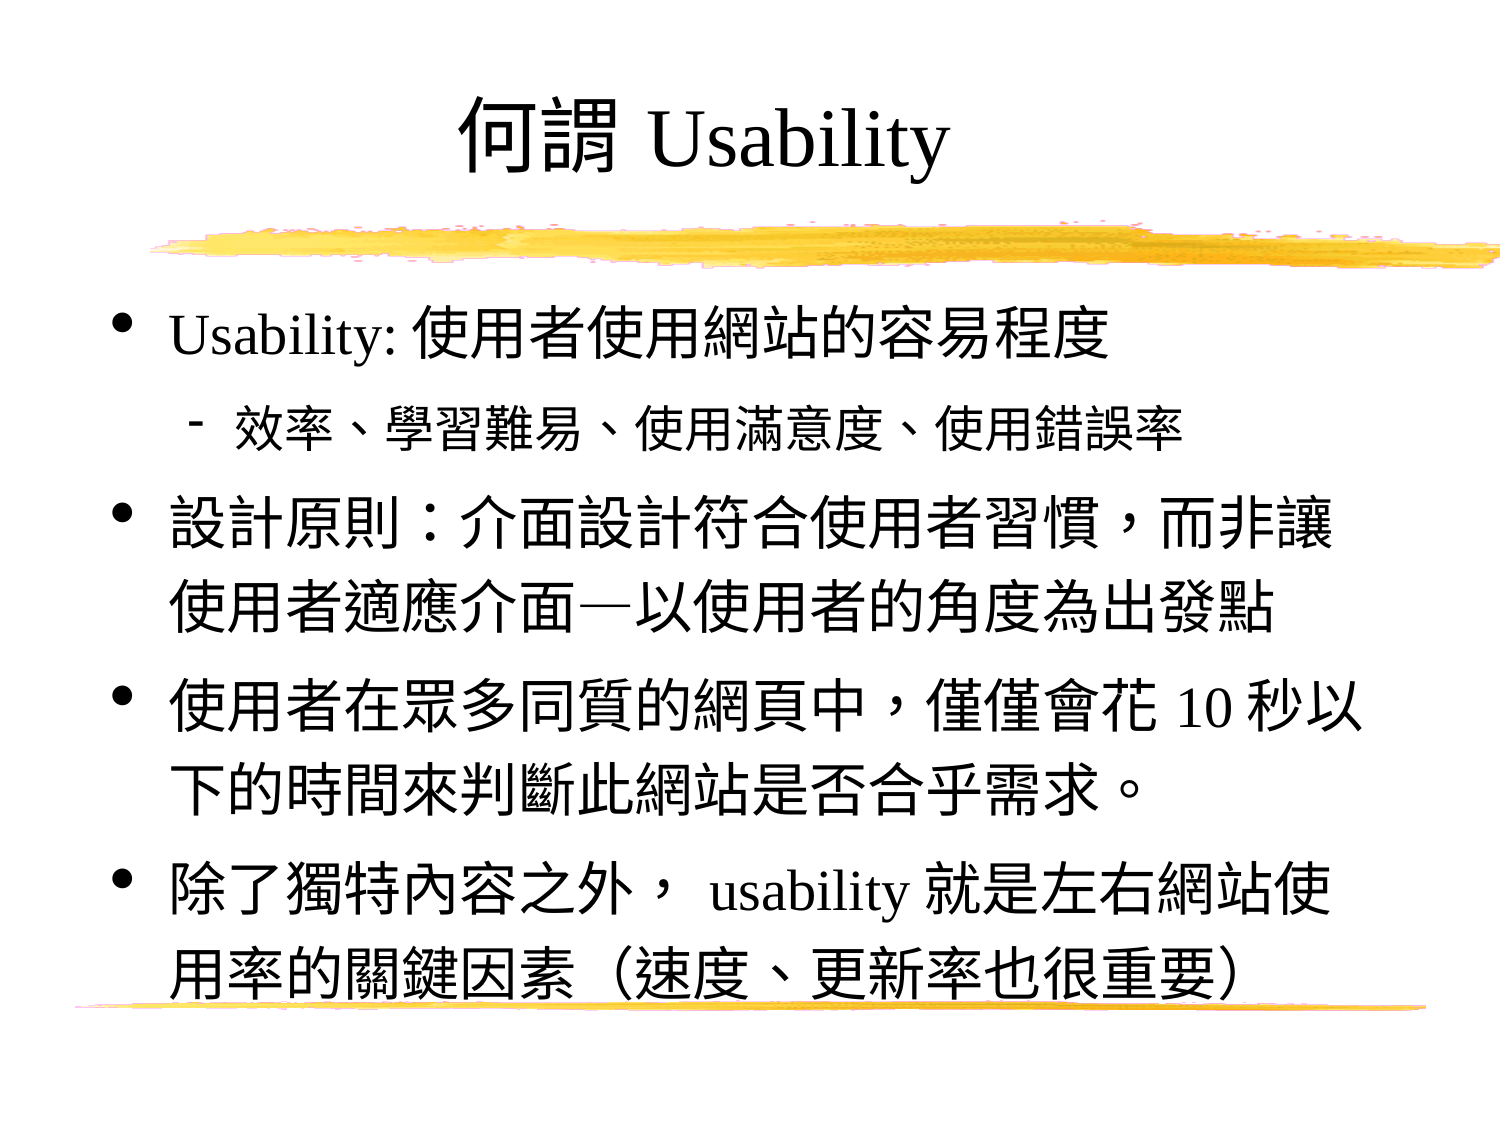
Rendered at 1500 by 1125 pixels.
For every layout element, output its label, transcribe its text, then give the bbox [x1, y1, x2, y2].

picture [75, 999, 112, 1013]
list Usability:使用者使用網站的容易程度 效率、學習難易、使用滿意度、使用錯誤率 設計原則：介面設計符合使用者習慣，而非讓使用者適應介面—以使用者的角度為出發點 使用者在眾多同質的網頁中，僅僅會花10秒以下的時間來判斷此網站是否合乎需求。 除了獨特內容之外，usability就是左右網站使用率的關鍵因素（速度、更新率也很重要） [112, 287, 1388, 1030]
picture [1388, 999, 1426, 1013]
title 何謂Usability [66, 30, 1342, 231]
picture [150, 215, 1500, 279]
